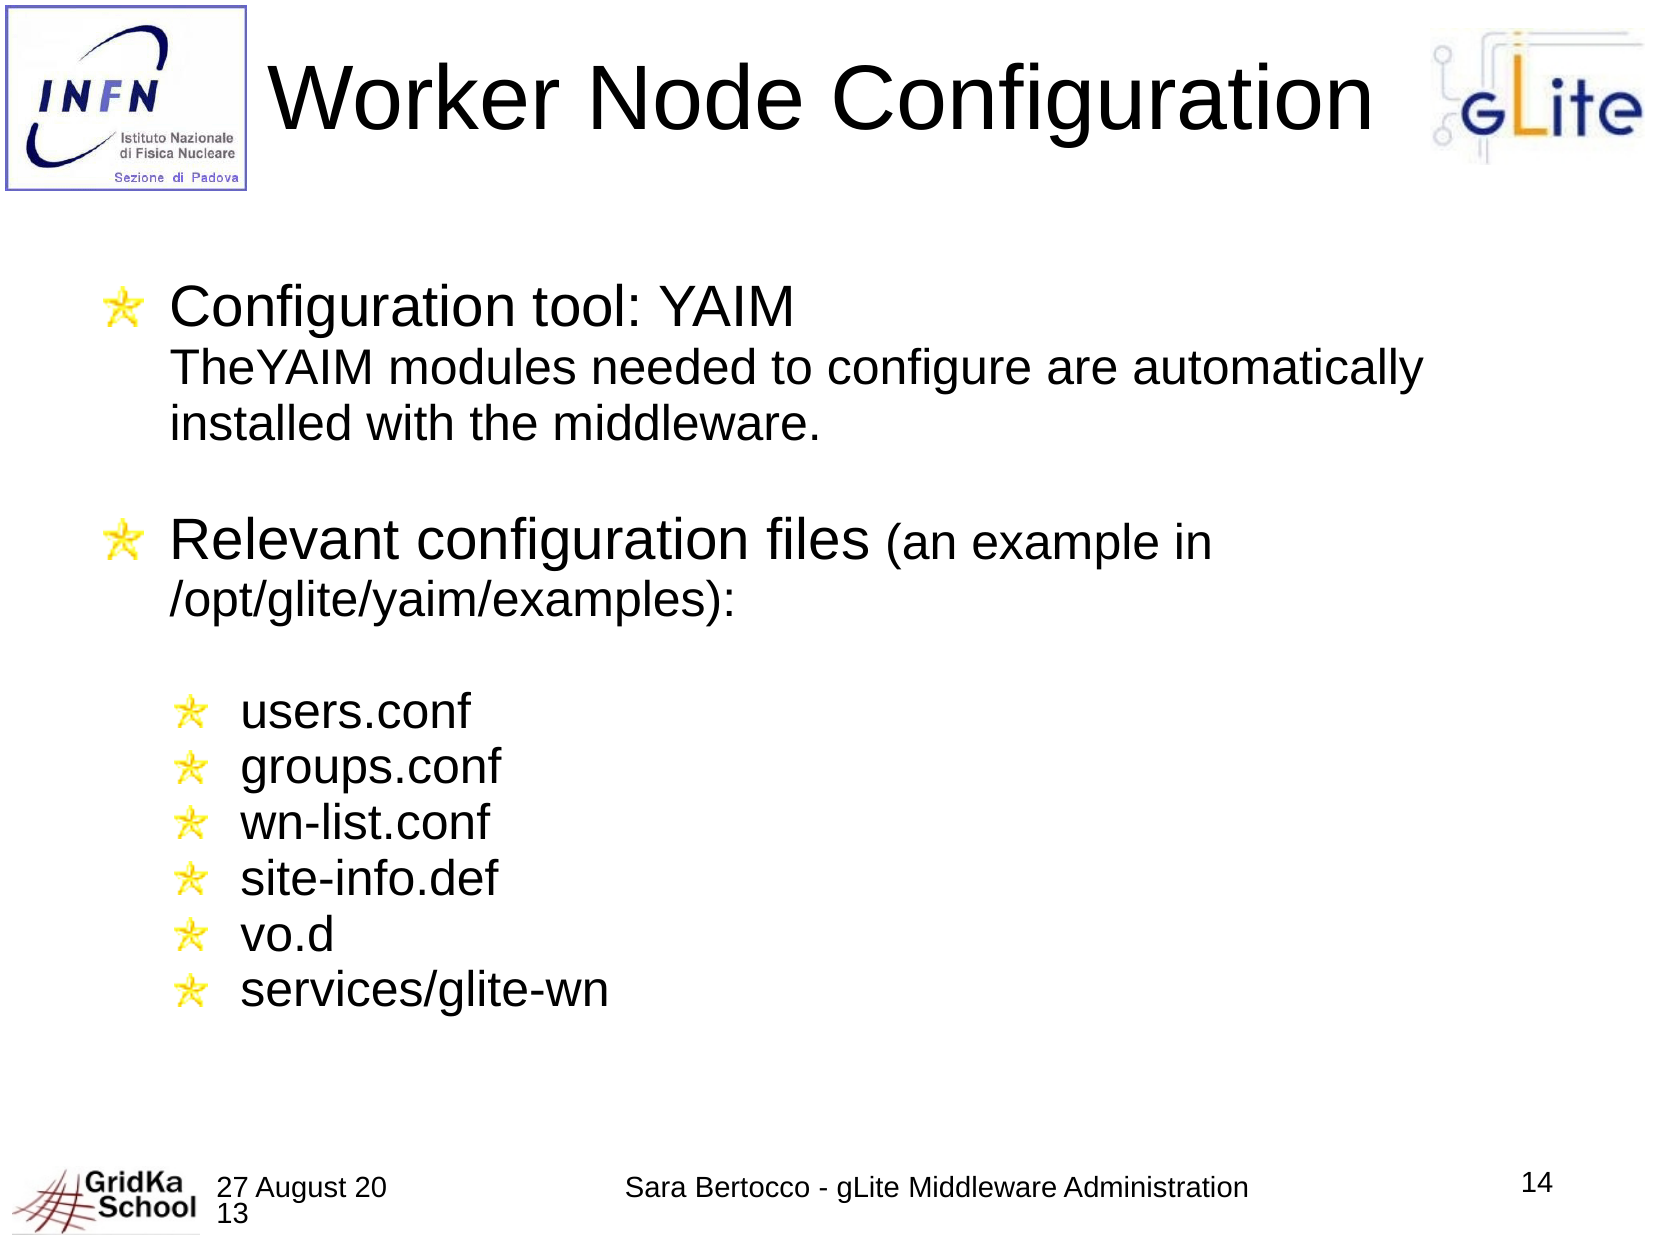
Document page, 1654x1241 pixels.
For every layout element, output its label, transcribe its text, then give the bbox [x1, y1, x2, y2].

picture [5, 5, 247, 191]
title Worker Node Configuration [0, 9, 5, 186]
picture [1430, 28, 1645, 165]
text_box Configuration tool: YAIM TheYAIM modules needed to configure are automatically installed with the middleware. Relevant configuration files (an example in /opt/glite/yaim/examples): users.conf groups.conf wn-list.conf site-info.def vo.d services/glite-wn [88, 266, 1454, 1025]
title Worker Node Configuration [247, 9, 1645, 186]
picture [12, 1166, 200, 1235]
